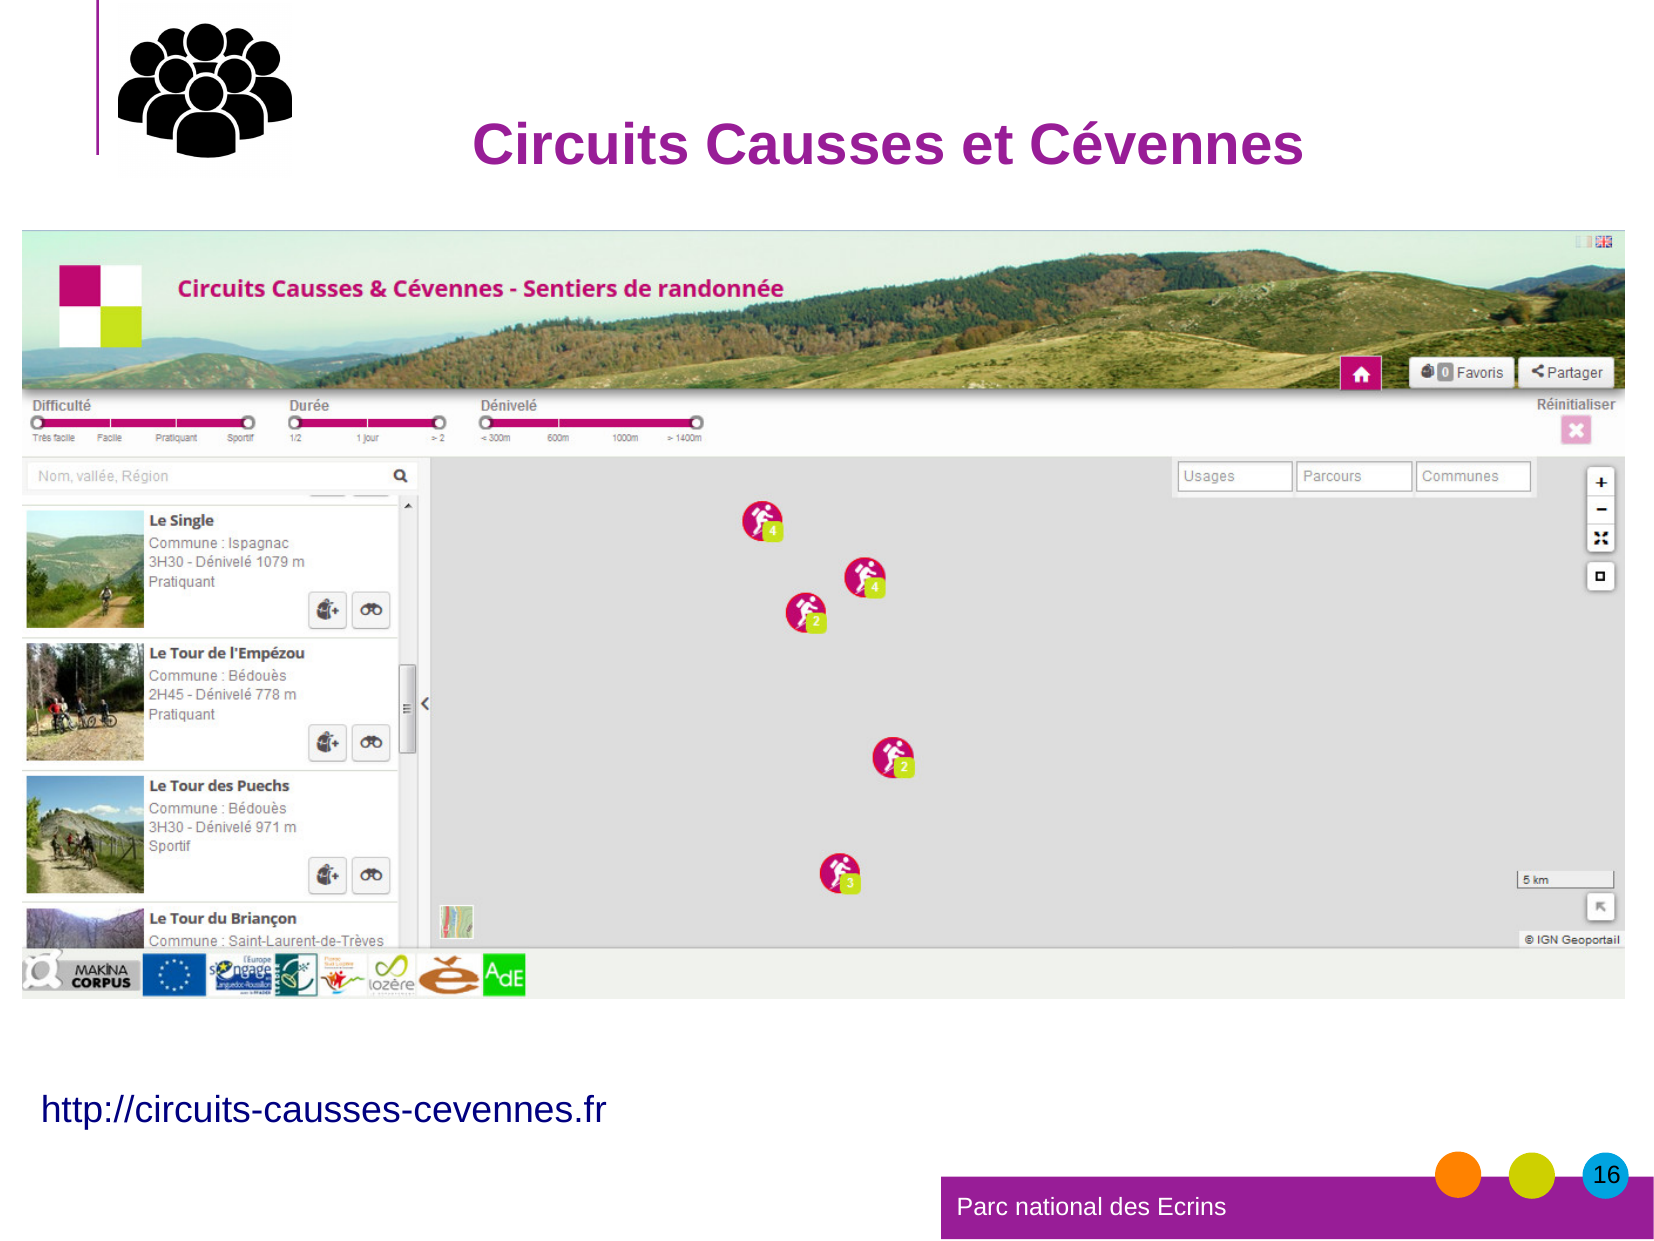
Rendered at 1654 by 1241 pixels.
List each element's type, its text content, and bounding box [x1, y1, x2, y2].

picture [118, 3, 292, 178]
title Circuits Causses et Cévennes [472, 29, 1329, 178]
picture [22, 230, 1625, 999]
text_box http://circuits-causses-cevennes.fr [26, 1080, 644, 1138]
